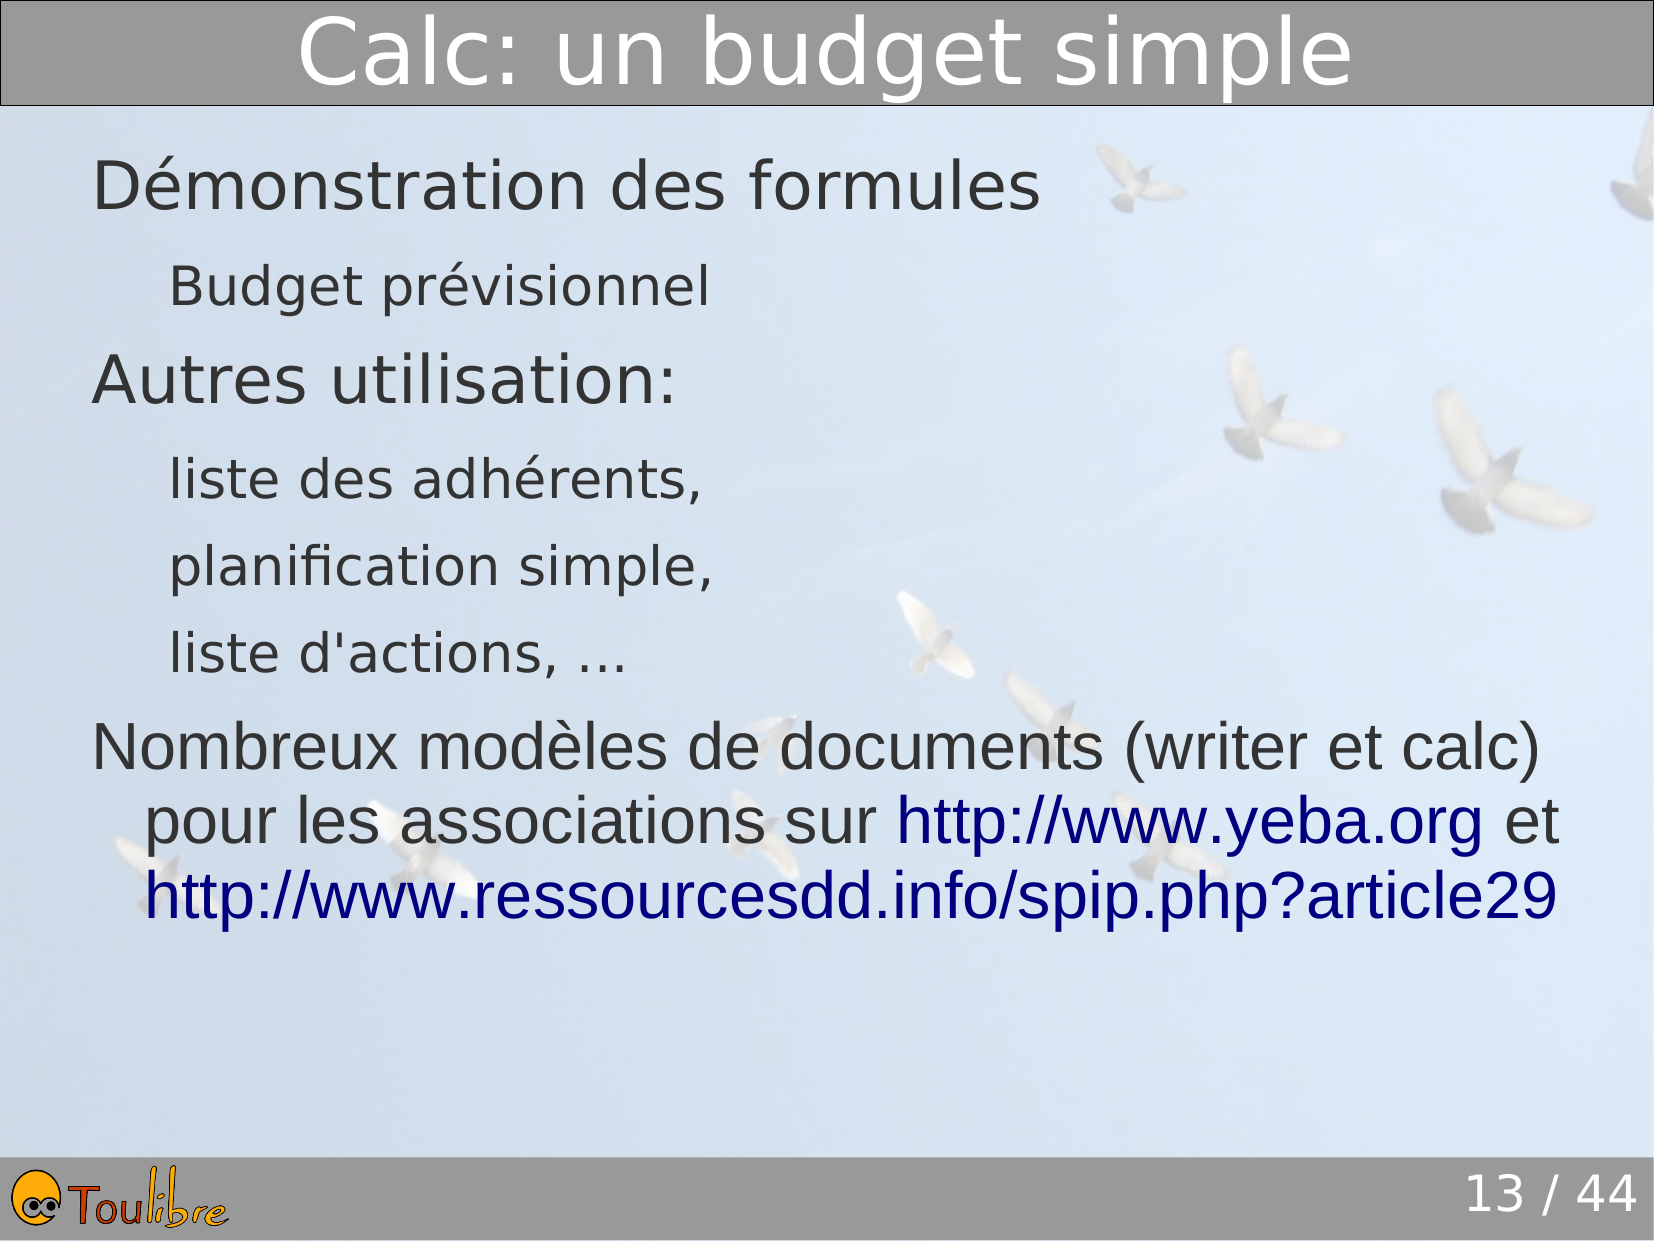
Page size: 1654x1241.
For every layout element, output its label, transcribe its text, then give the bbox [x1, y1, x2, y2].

list Démonstration des formules Budget prévisionnel Autres utilisation: liste des adhérents, planification simple, liste d'actions, ... Nombreux modèles de documents (writer et calc) pour les associations sur http://www.yeba.org et http://www.ressourcesdd.info/spip.php?article29 [73, 147, 1595, 1109]
picture [11, 1165, 229, 1228]
title Calc: un budget simple [0, 0, 1654, 107]
